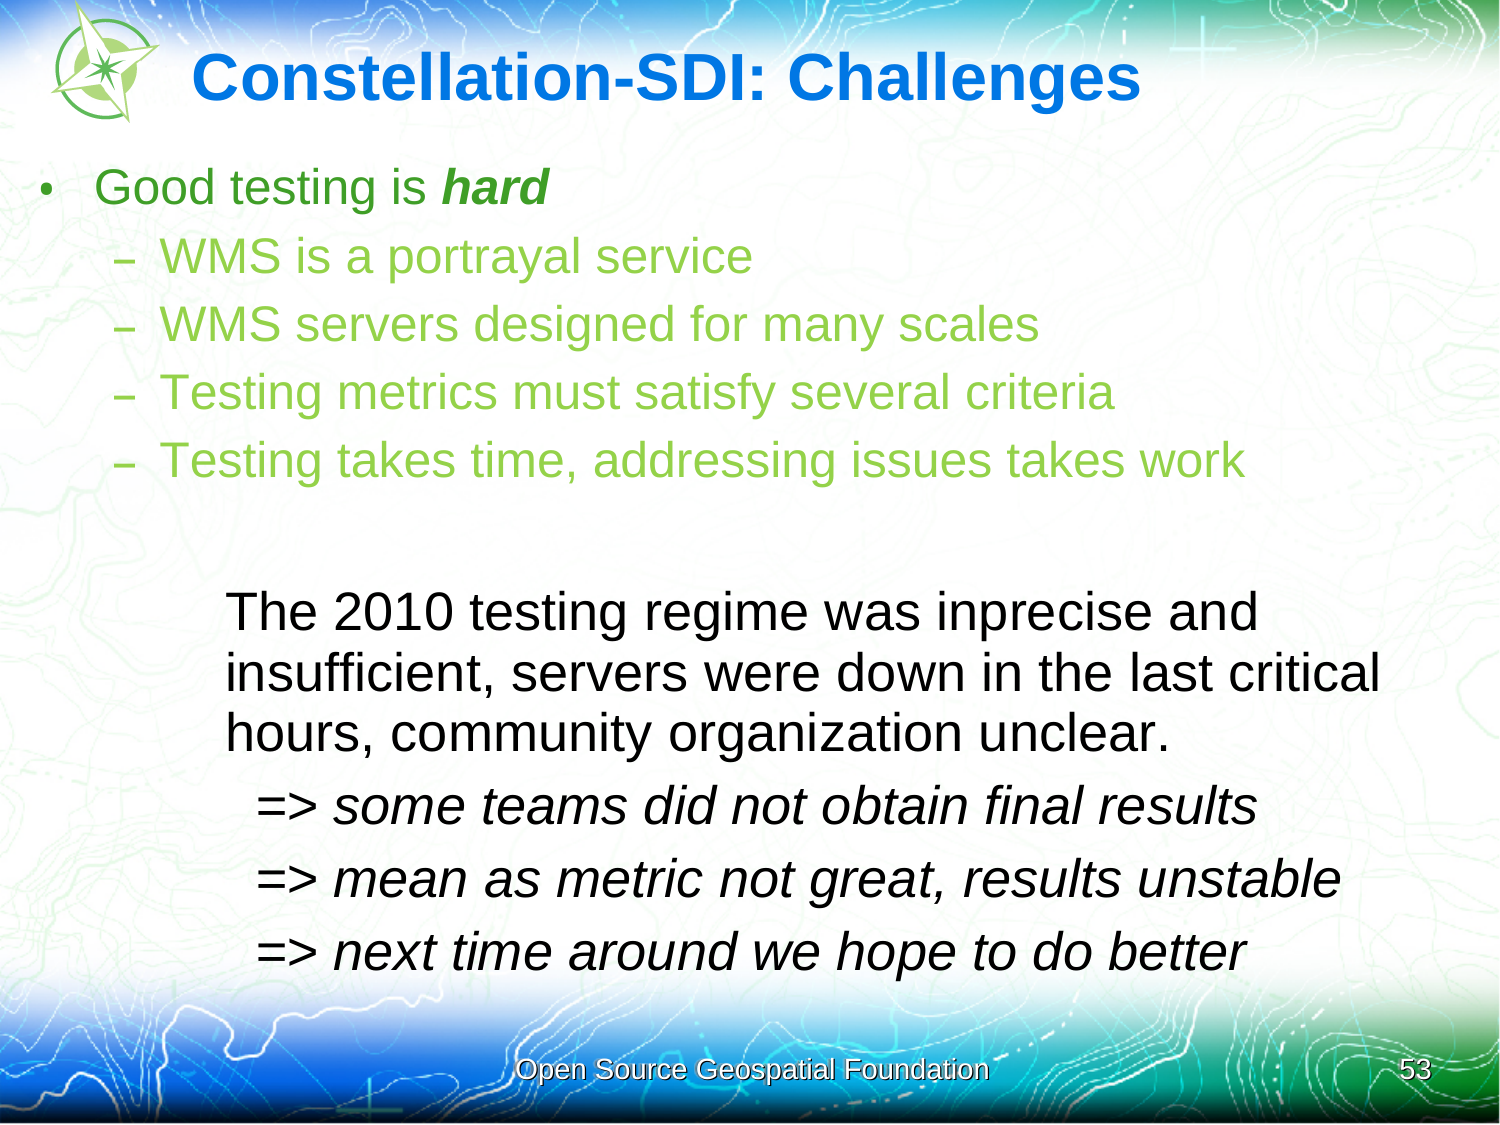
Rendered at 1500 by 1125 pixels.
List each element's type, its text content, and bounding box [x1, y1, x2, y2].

picture [0, 0, 1500, 1125]
list Good testing is hard WMS is a portrayal service WMS servers designed for many scales Testing metrics must satisfy several criteria Testing takes time, addressing issues takes work The 2010 testing regime was inprecise and insufficient, servers were down in the last critical hours, community organization unclear. => some teams did not obtain final results => mean as metric not great, results unstable => next time around we hope to do better [22, 152, 1470, 1004]
title Constellation-SDI: Challenges [177, 26, 1477, 128]
